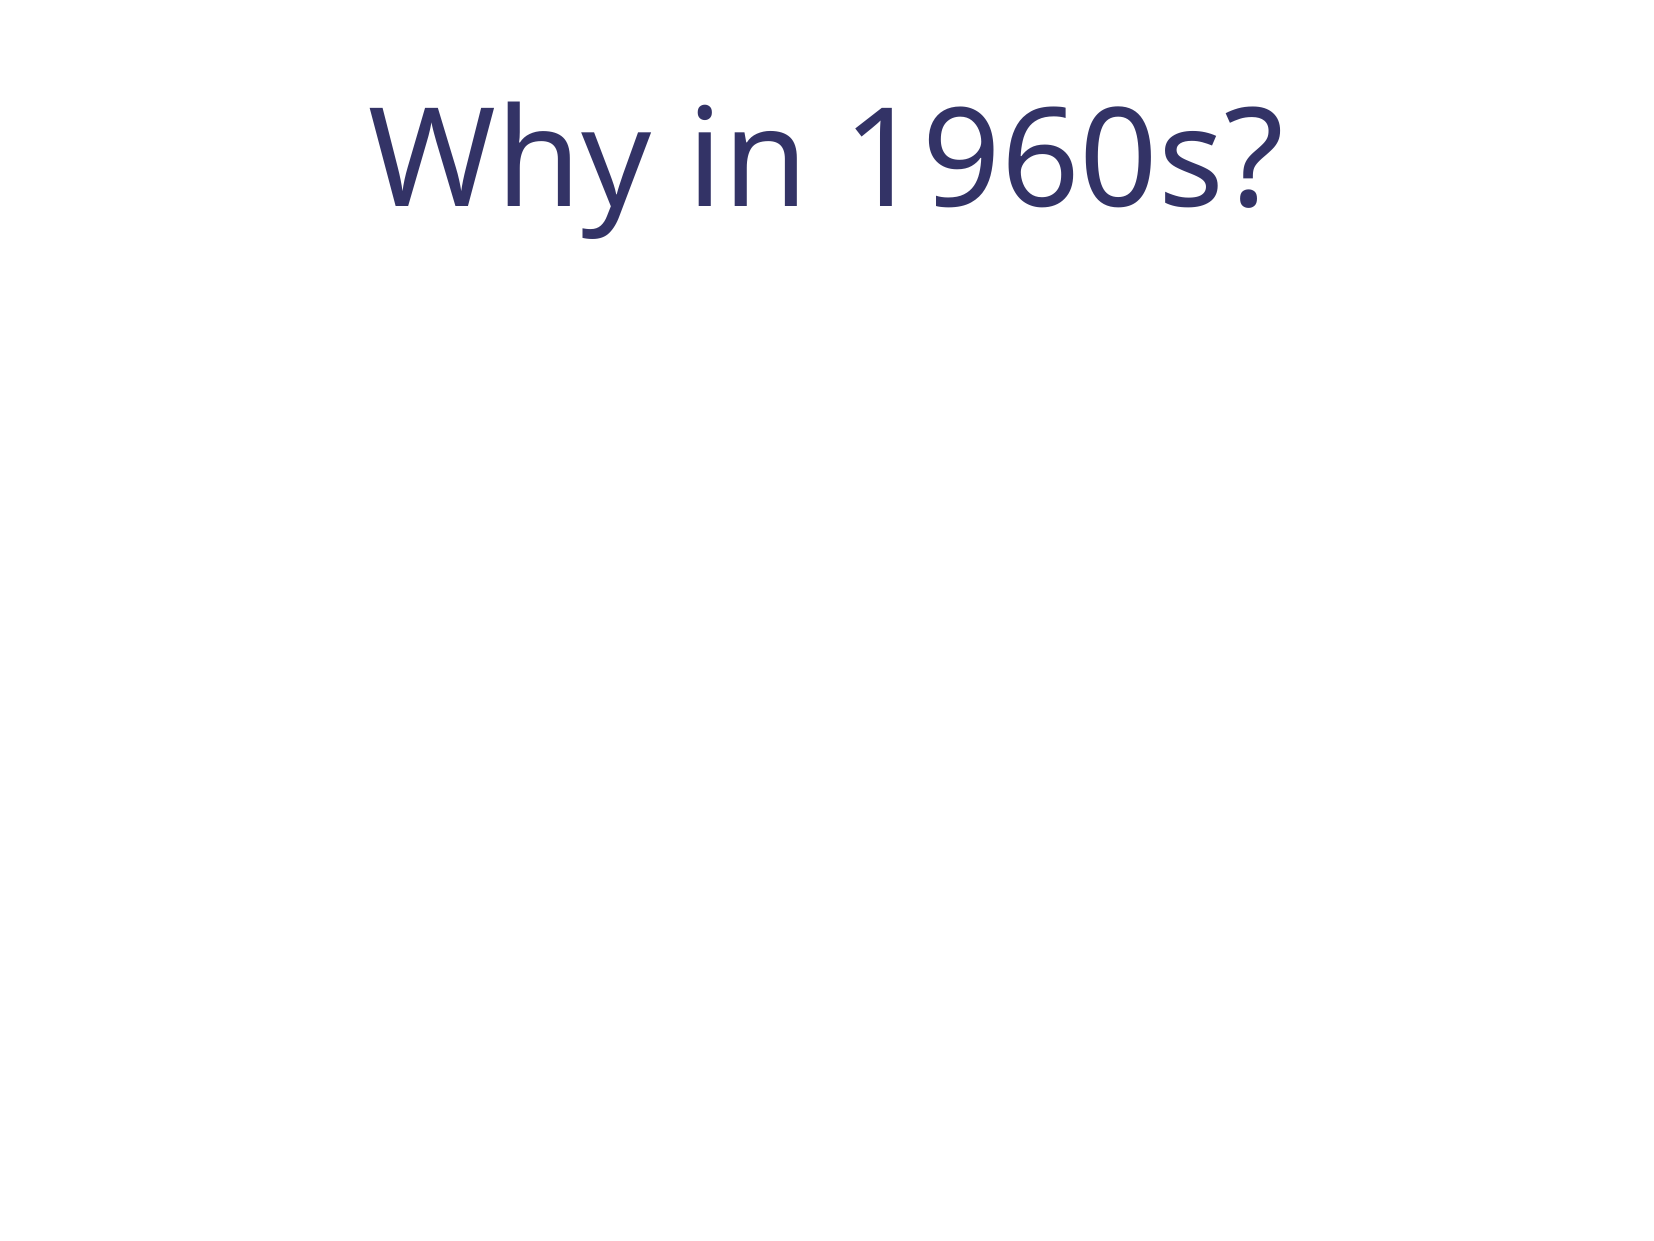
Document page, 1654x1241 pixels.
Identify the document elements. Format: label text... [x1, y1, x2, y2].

title Why in 1960s? [82, 56, 1571, 250]
